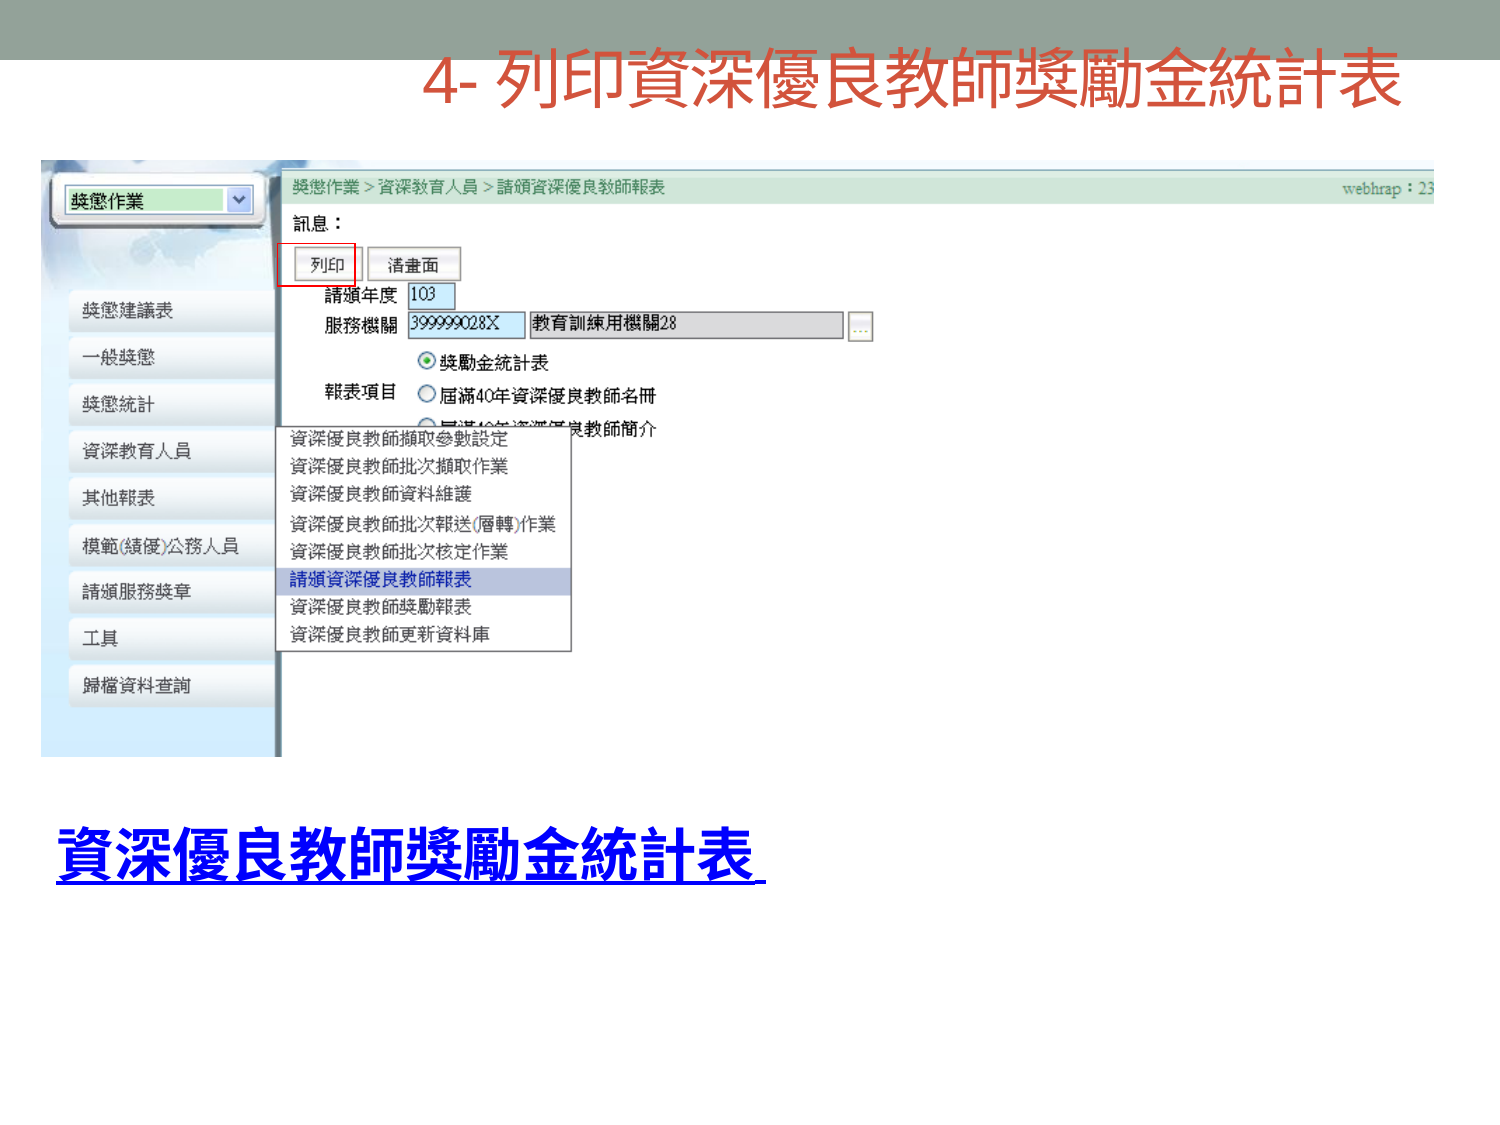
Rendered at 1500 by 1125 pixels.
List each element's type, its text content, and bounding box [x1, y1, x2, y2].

title 4-列印資深優良教師獎勵金統計表 [407, 19, 1471, 135]
list 資深優良教師獎勵金統計表 [41, 810, 1388, 917]
picture [41, 160, 1434, 757]
